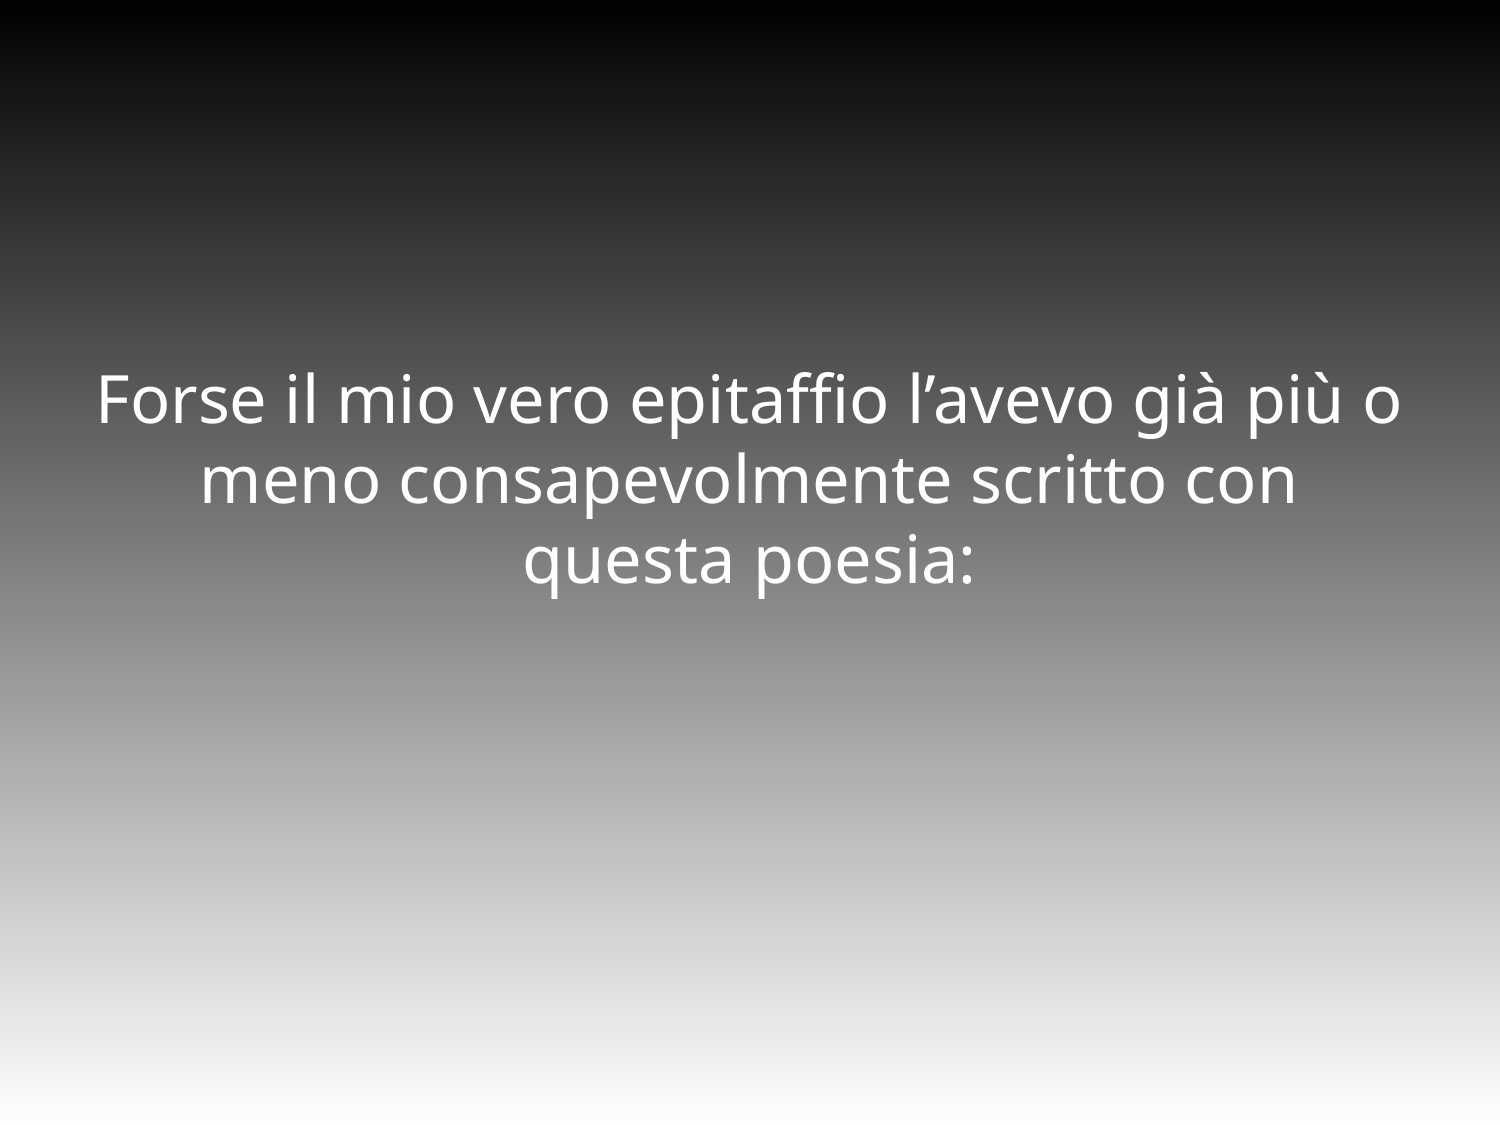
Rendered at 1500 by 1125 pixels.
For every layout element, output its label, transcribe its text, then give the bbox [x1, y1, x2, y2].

list Forse il mio vero epitaffio l’avevo già più o meno consapevolmente scritto con questa poesia: [75, 349, 1425, 1005]
